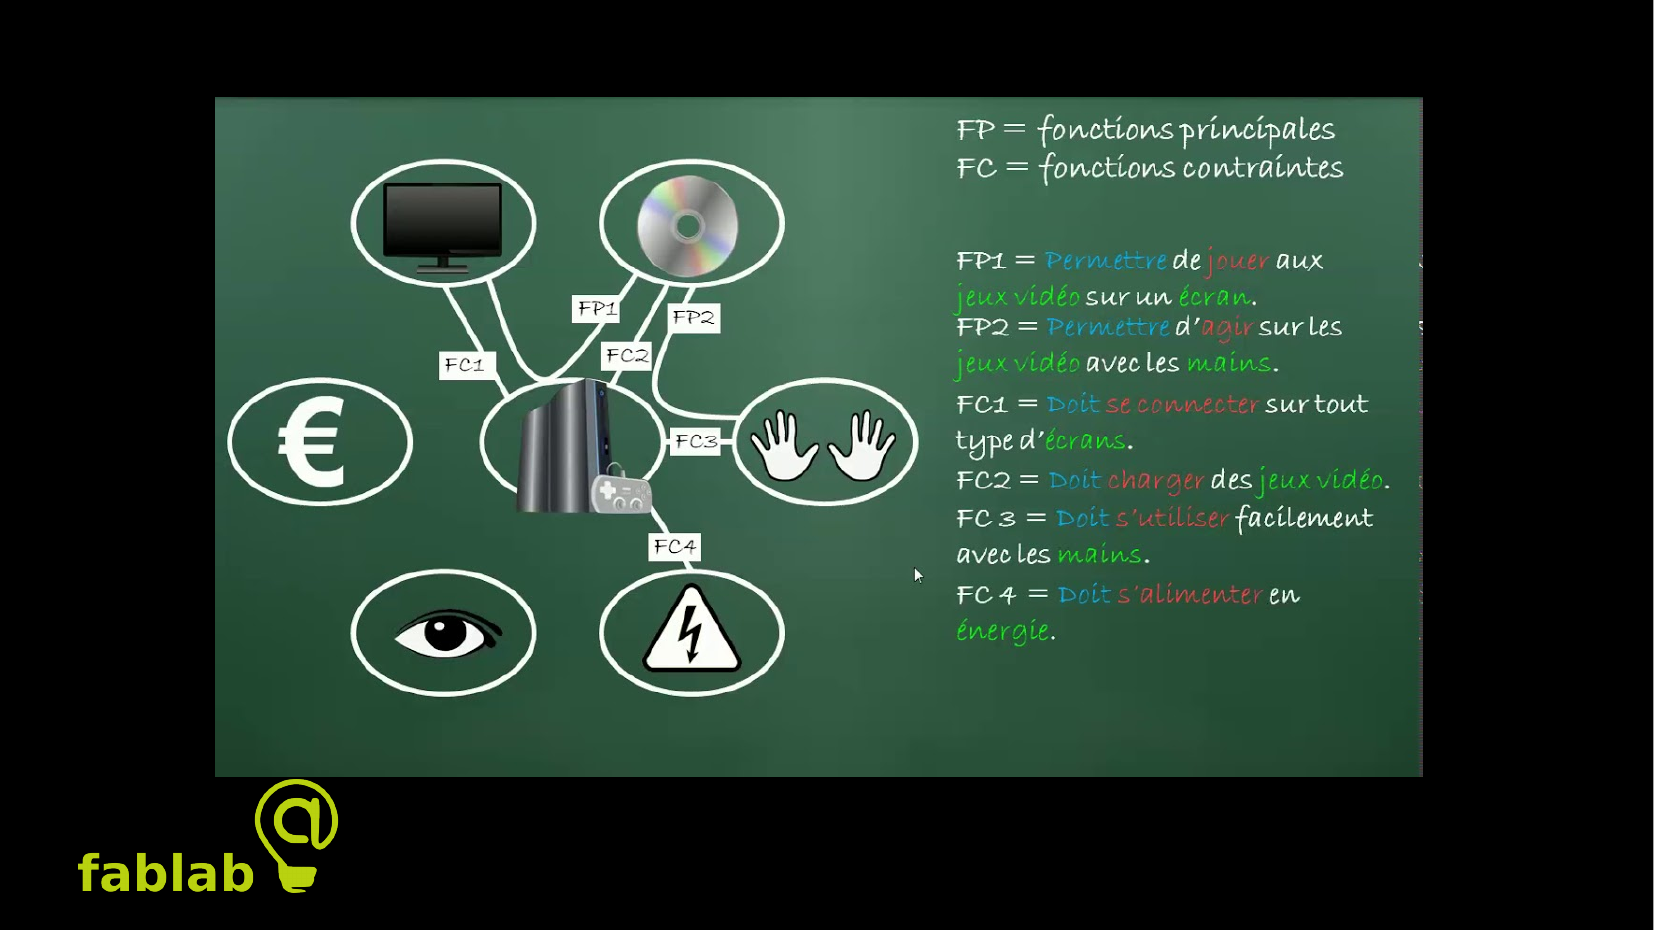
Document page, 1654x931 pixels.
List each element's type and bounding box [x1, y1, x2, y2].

picture [78, 779, 449, 893]
picture [215, 97, 1423, 777]
